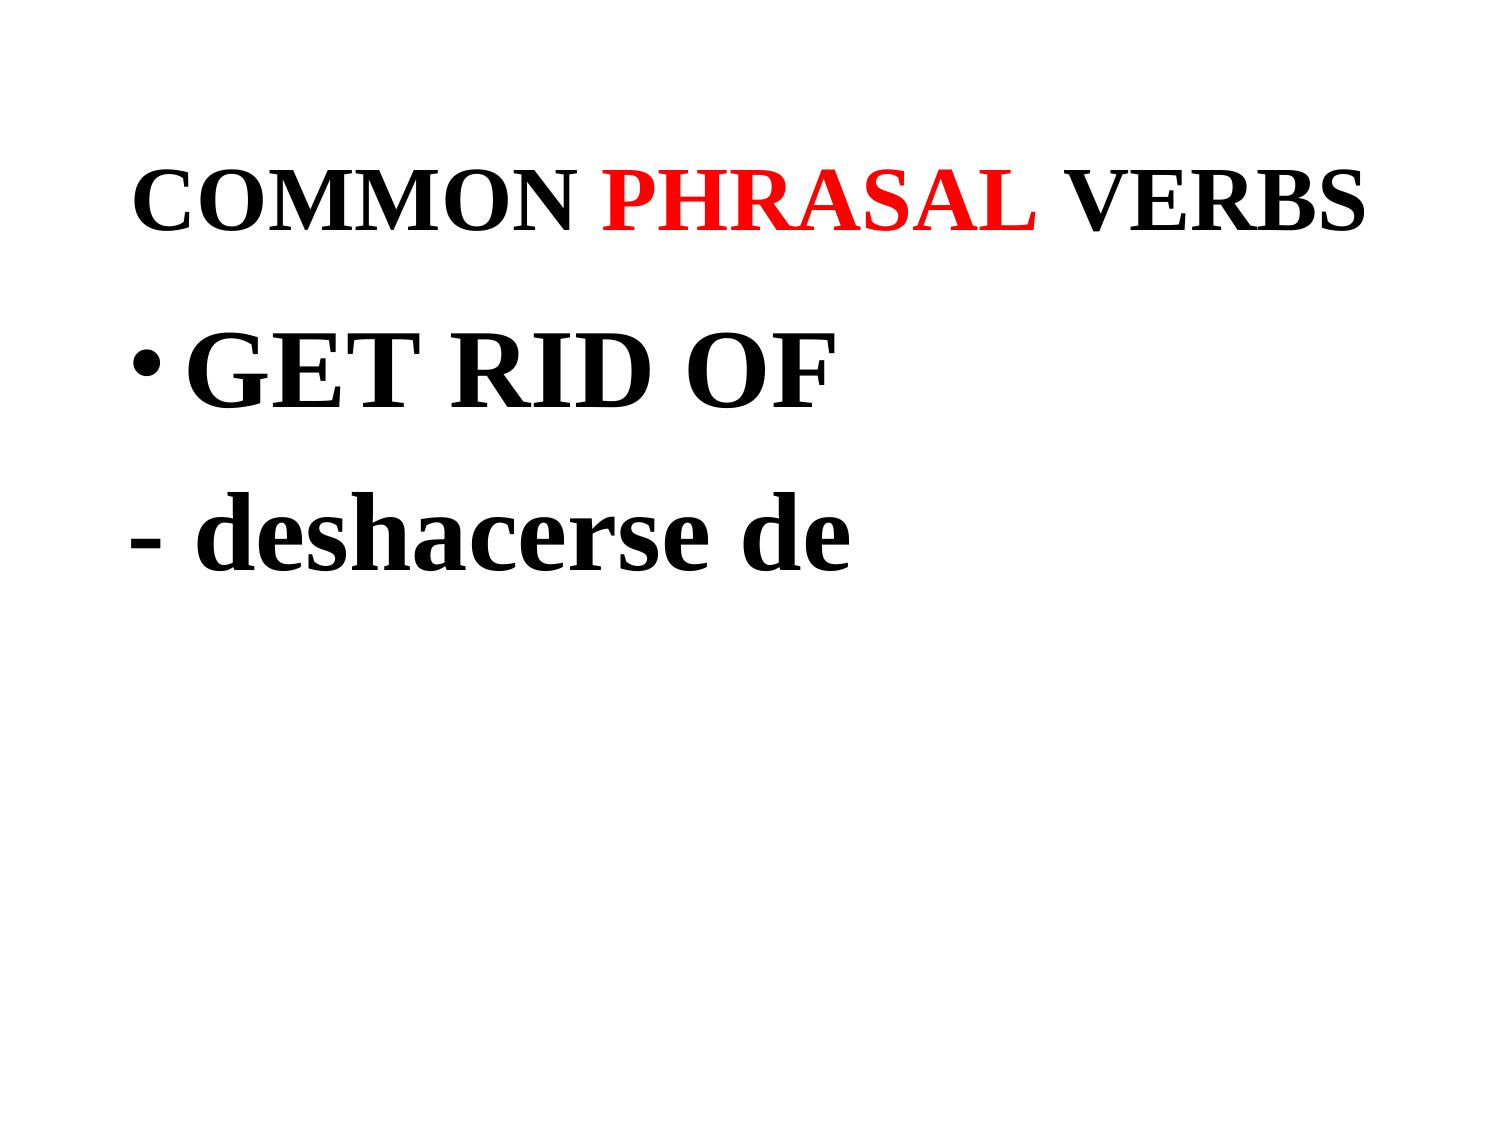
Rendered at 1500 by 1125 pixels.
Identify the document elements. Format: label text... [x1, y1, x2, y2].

title COMMON PHRASAL VERBS [112, 99, 1388, 287]
list GET RID OF - deshacerse de [112, 287, 1436, 1000]
